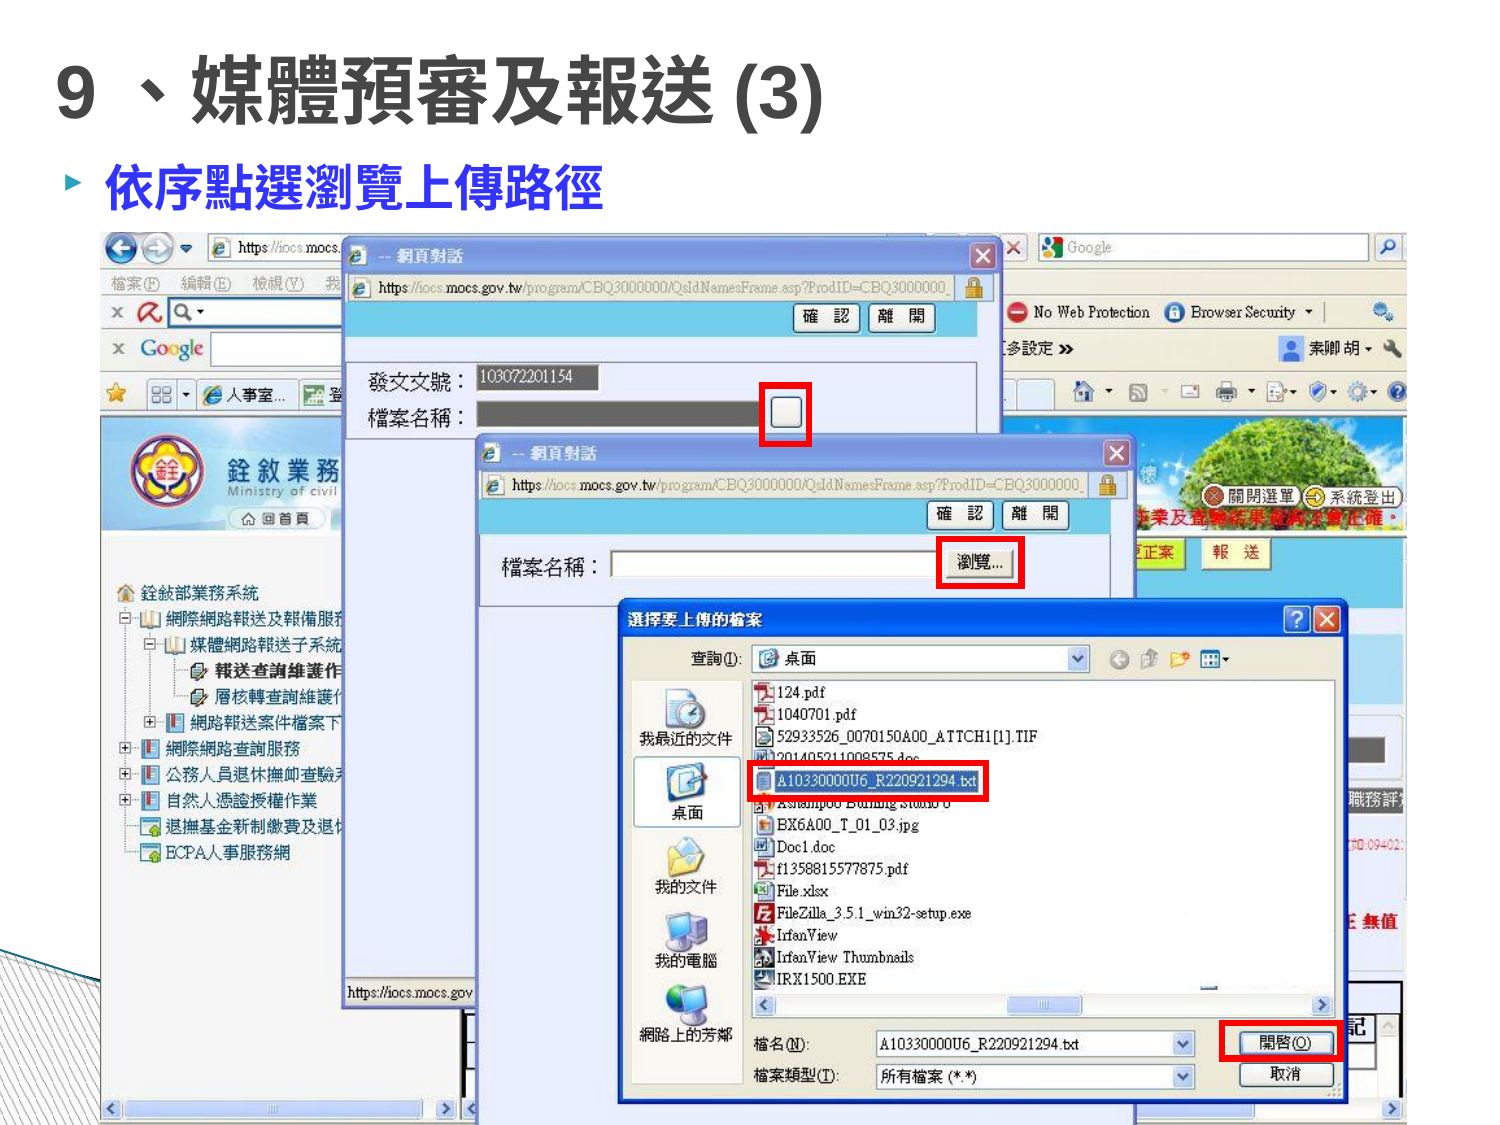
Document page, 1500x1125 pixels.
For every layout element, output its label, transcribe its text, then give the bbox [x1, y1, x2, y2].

list 依序點選瀏覽上傳路徑 [29, 148, 1471, 1035]
picture [0, 232, 1407, 1125]
text_box 9、媒體預審及報送(3) [41, 30, 1087, 147]
